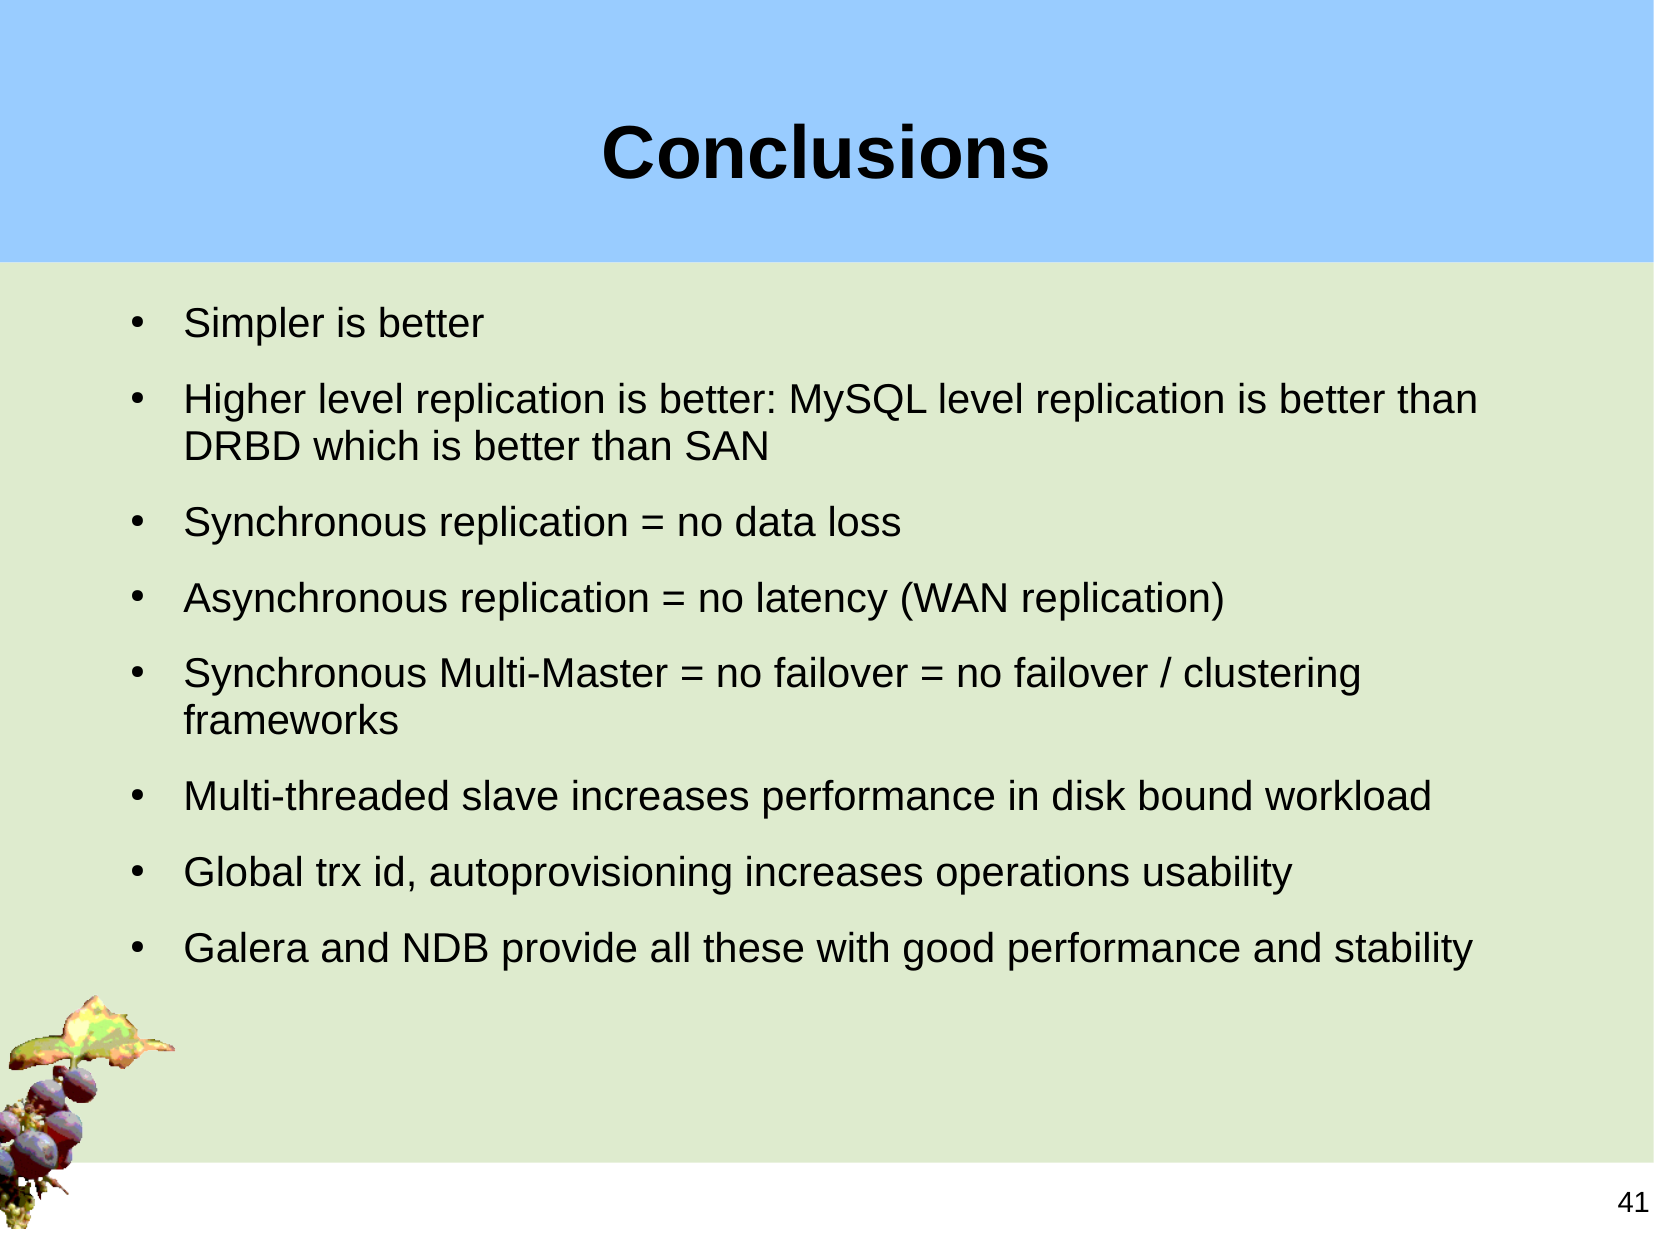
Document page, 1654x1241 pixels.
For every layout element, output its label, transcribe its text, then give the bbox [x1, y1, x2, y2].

picture [0, 990, 188, 1229]
list Simpler is better Higher level replication is better: MySQL level replication is better than DRBD which is better than SAN Synchronous replication = no data loss Asynchronous replication = no latency (WAN replication) Synchronous Multi-Master = no failover = no failover / clustering frameworks Multi-threaded slave increases performance in disk bound workload Global trx id, autoprovisioning increases operations usability Galera and NDB provide all these with good performance and stability [112, 300, 1571, 1020]
title Conclusions [82, 49, 1571, 257]
